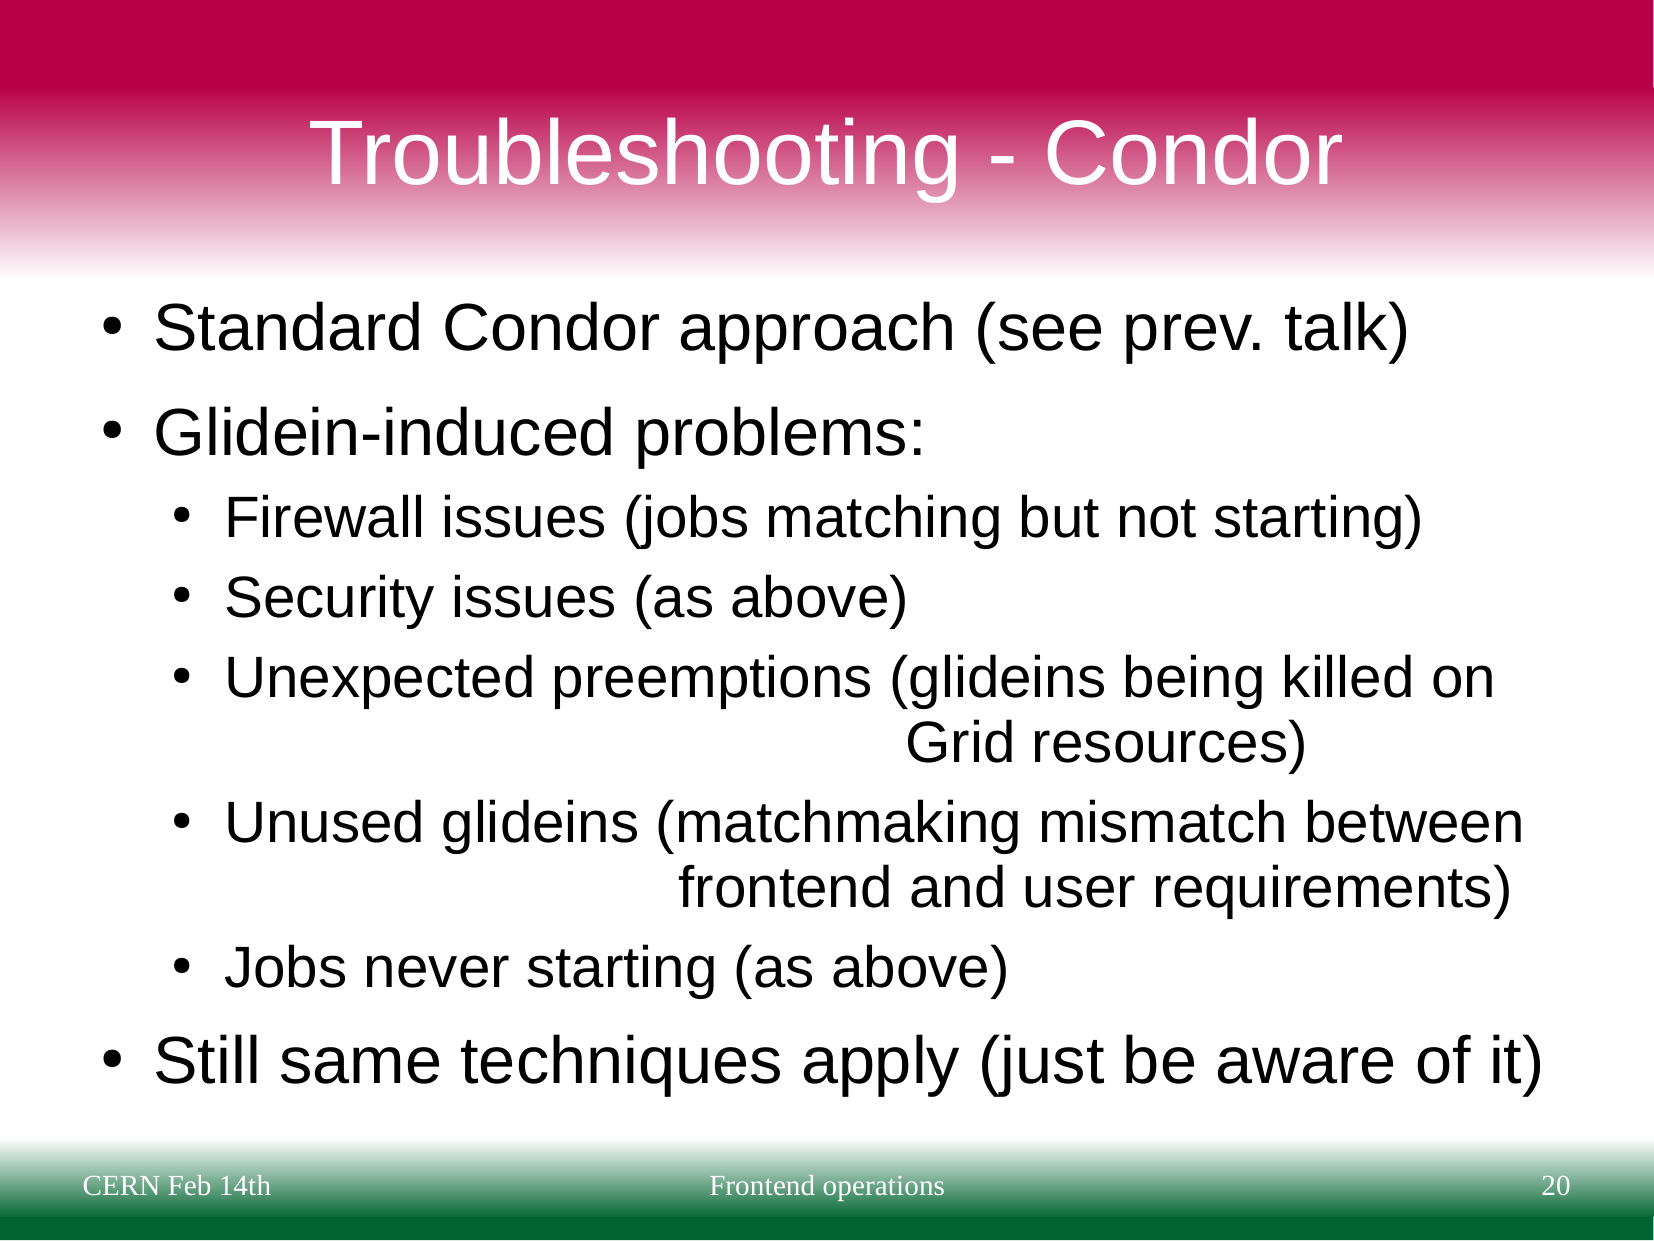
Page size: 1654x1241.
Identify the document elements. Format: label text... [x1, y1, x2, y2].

title Troubleshooting - Condor [82, 56, 1571, 250]
list Standard Condor approach (see prev. talk) Glidein-induced problems: Firewall issues (jobs matching but not starting) Security issues (as above) Unexpected preemptions (glideins being killed on Grid resources) Unused glideins (matchmaking mismatch between frontend and user requirements) Jobs never starting (as above) Still same techniques apply (just be aware of it) [82, 290, 1571, 1109]
